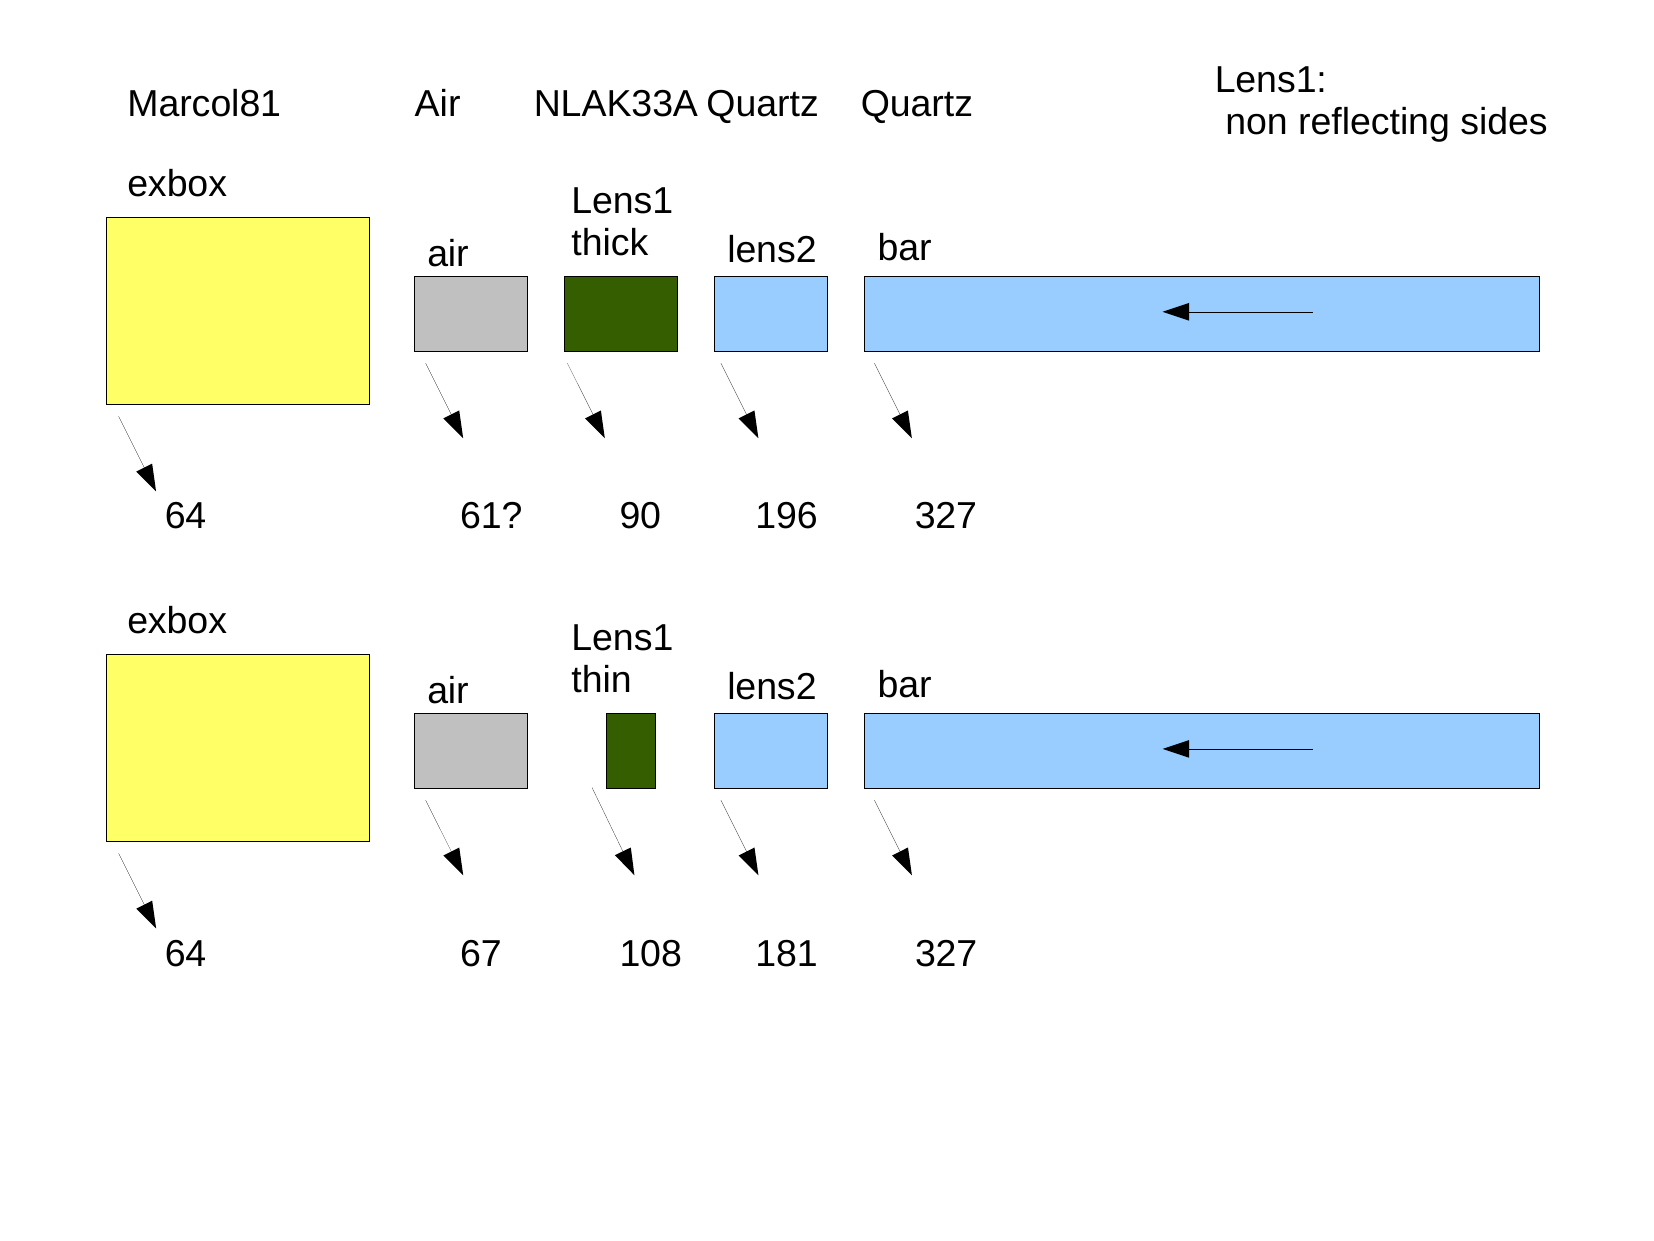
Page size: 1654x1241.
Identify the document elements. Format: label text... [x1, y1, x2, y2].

text_box lens2 [712, 658, 832, 716]
text_box air [412, 662, 484, 719]
text_box [106, 654, 370, 842]
text_box [106, 217, 370, 405]
text_box 327 [900, 924, 1013, 982]
text_box [864, 713, 1540, 789]
text_box 90 [604, 487, 718, 545]
text_box 67 [445, 924, 558, 982]
text_box exbox [112, 154, 242, 212]
text_box exbox [112, 591, 242, 649]
text_box Lens1: non reflecting sides [1200, 51, 1563, 151]
text_box 327 [900, 487, 1013, 545]
text_box [414, 276, 528, 352]
text_box Lens1 thick [556, 171, 689, 271]
text_box air [412, 225, 484, 282]
text_box [564, 276, 678, 352]
text_box [606, 713, 656, 789]
text_box bar [862, 219, 947, 276]
text_box bar [862, 656, 947, 713]
text_box 181 [740, 924, 854, 982]
text_box lens2 [712, 221, 832, 278]
text_box [714, 716, 828, 789]
text_box [714, 278, 828, 352]
text_box [864, 276, 1540, 352]
text_box 64 [150, 487, 263, 545]
text_box Lens1 thin [556, 608, 689, 708]
text_box 196 [740, 487, 854, 545]
text_box 108 [604, 924, 718, 982]
text_box 61? [445, 487, 558, 545]
text_box [414, 713, 528, 789]
text_box Marcol81 Air NLAK33A Quartz Quartz [112, 75, 989, 132]
text_box 64 [150, 924, 263, 982]
